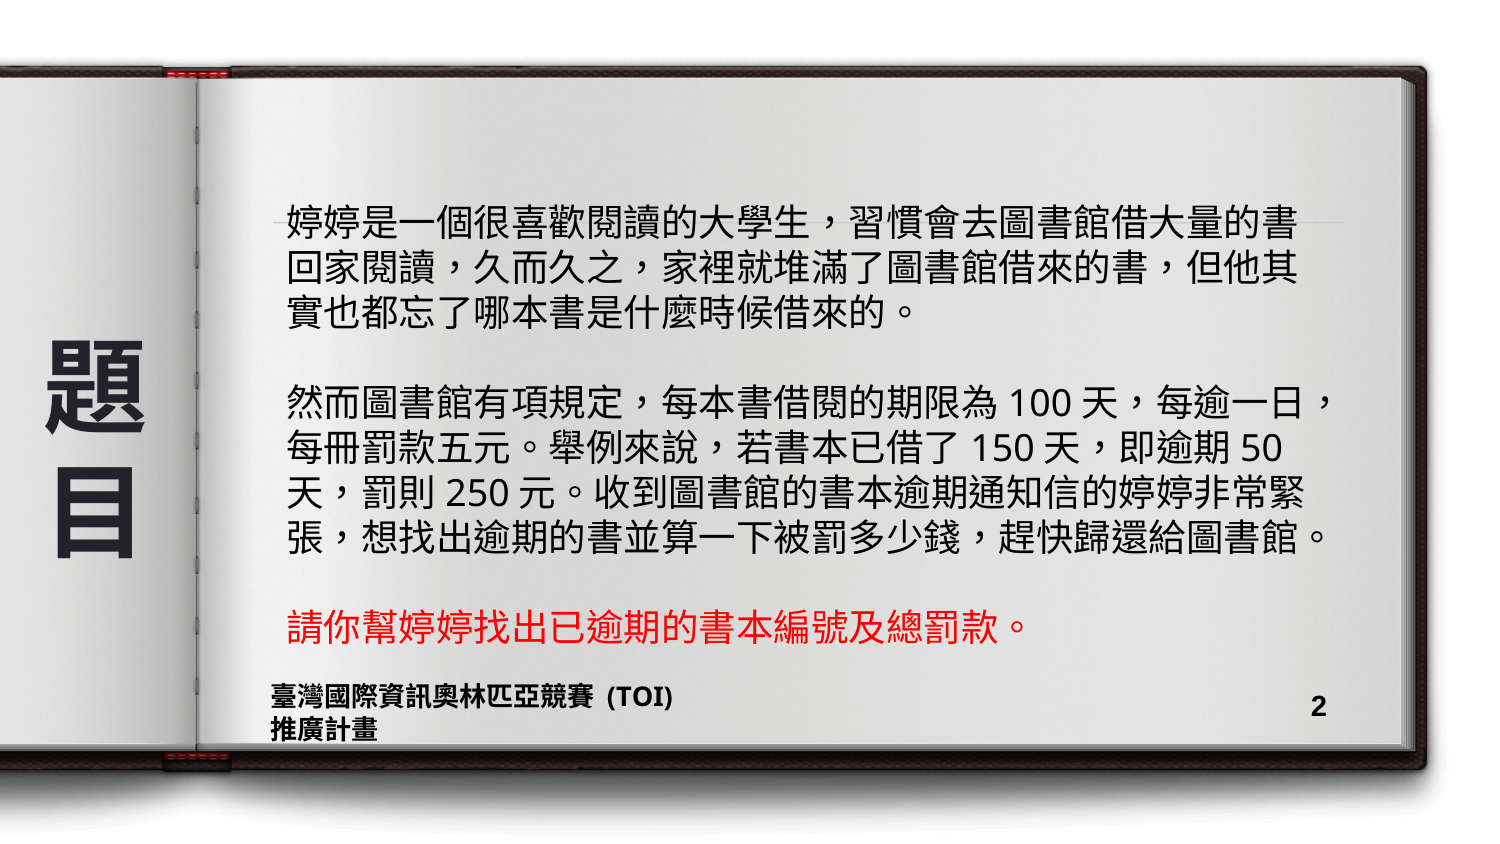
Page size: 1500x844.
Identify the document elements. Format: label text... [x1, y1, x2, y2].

text_box 婷婷是一個很喜歡閱讀的大學生，習慣會去圖書館借大量的書回家閱讀，久而久之，家裡就堆滿了圖書館借來的書，但他其實也都忘了哪本書是什麼時候借來的。 然而圖書館有項規定，每本書借閱的期限為100天，每逾一日，每冊罰款五元。舉例來說，若書本已借了150天，即逾期50天，罰則250元。收到圖書館的書本逾期通知信的婷婷非常緊張，想找出逾期的書並算一下被罰多少錢，趕快歸還給圖書館。 請你幫婷婷找出已逾期的書本編號及總罰款。 [271, 191, 1342, 530]
text_box [1295, 672, 1386, 737]
text_box 題 目 [28, 306, 210, 552]
